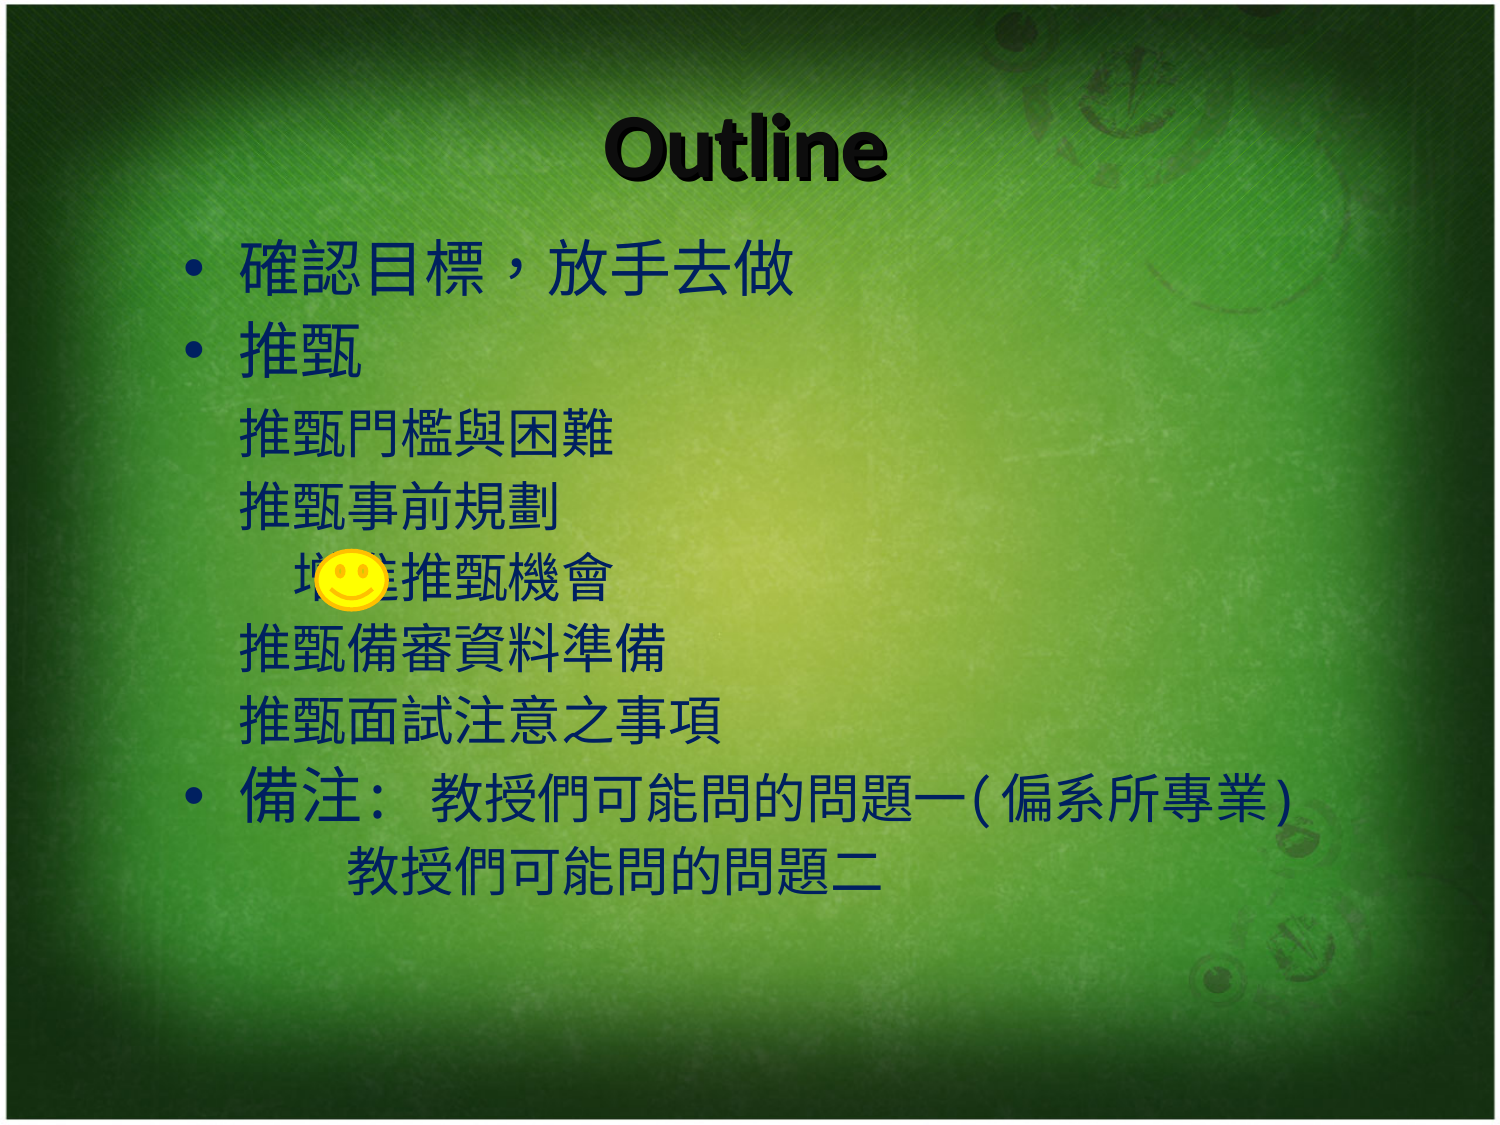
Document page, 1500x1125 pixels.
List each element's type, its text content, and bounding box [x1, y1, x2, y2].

text_box [316, 550, 387, 610]
picture [0, 0, 1500, 1125]
title Outline [70, 46, 1421, 235]
list 確認目標，放手去做 推甄 推甄門檻與困難 推甄事前規劃 增進推甄機會 推甄備審資料準備 推甄面試注意之事項 備注: 教授們可能問的問題一(偏系所專業) 教授們可能問的問題二 [175, 222, 1313, 933]
